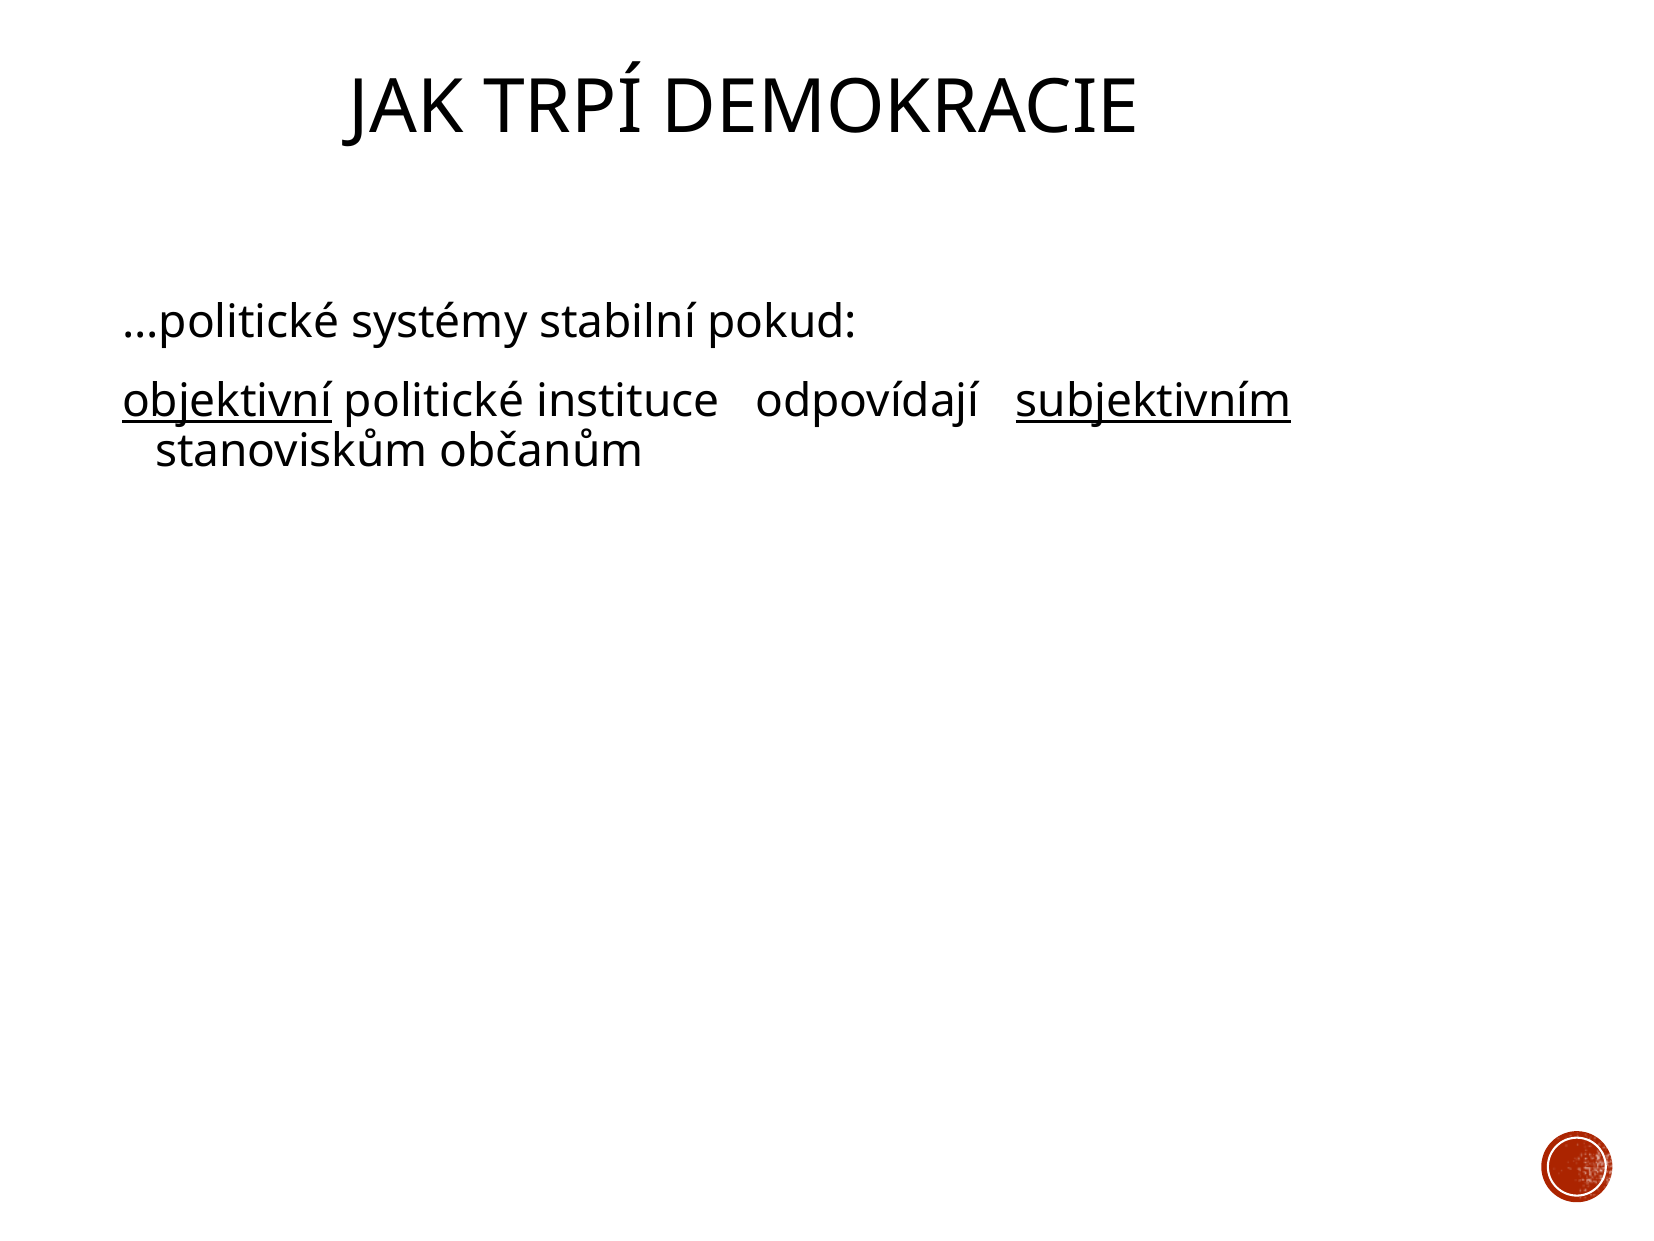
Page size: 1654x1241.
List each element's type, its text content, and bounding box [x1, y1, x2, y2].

title Jak trpí demokracie [0, 49, 1489, 257]
list ...politické systémy stabilní pokud: objektivní politické instituce odpovídají subjektivním stanoviskům občanům [74, 290, 1489, 1109]
